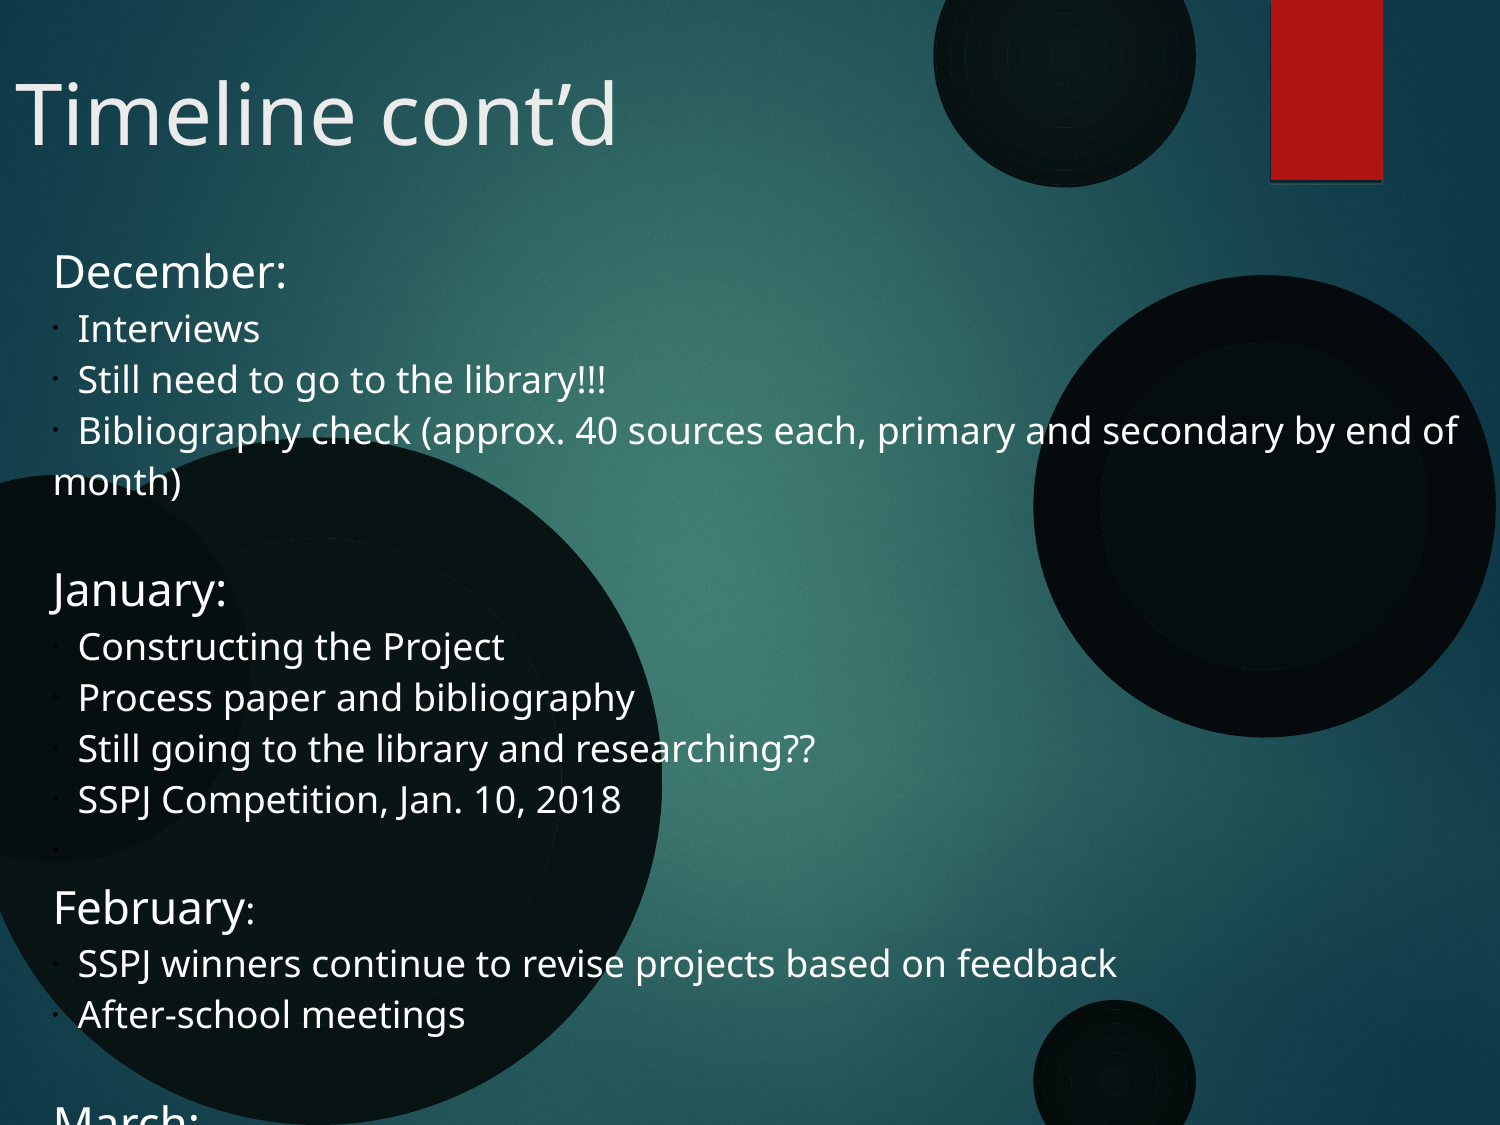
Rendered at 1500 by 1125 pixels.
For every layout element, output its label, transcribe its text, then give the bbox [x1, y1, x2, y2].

text_box December: Interviews Still need to go to the library!!! Bibliography check (approx. 40 sources each, primary and secondary by end of month) January: Constructing the Project Process paper and bibliography Still going to the library and researching?? SSPJ Competition, Jan. 10, 2018 February: SSPJ winners continue to revise projects based on feedback After-school meetings March: Regional Contest dates and locations tba (mid-March latest) [37, 224, 1488, 1125]
title Timeline cont’d [0, 45, 1351, 233]
